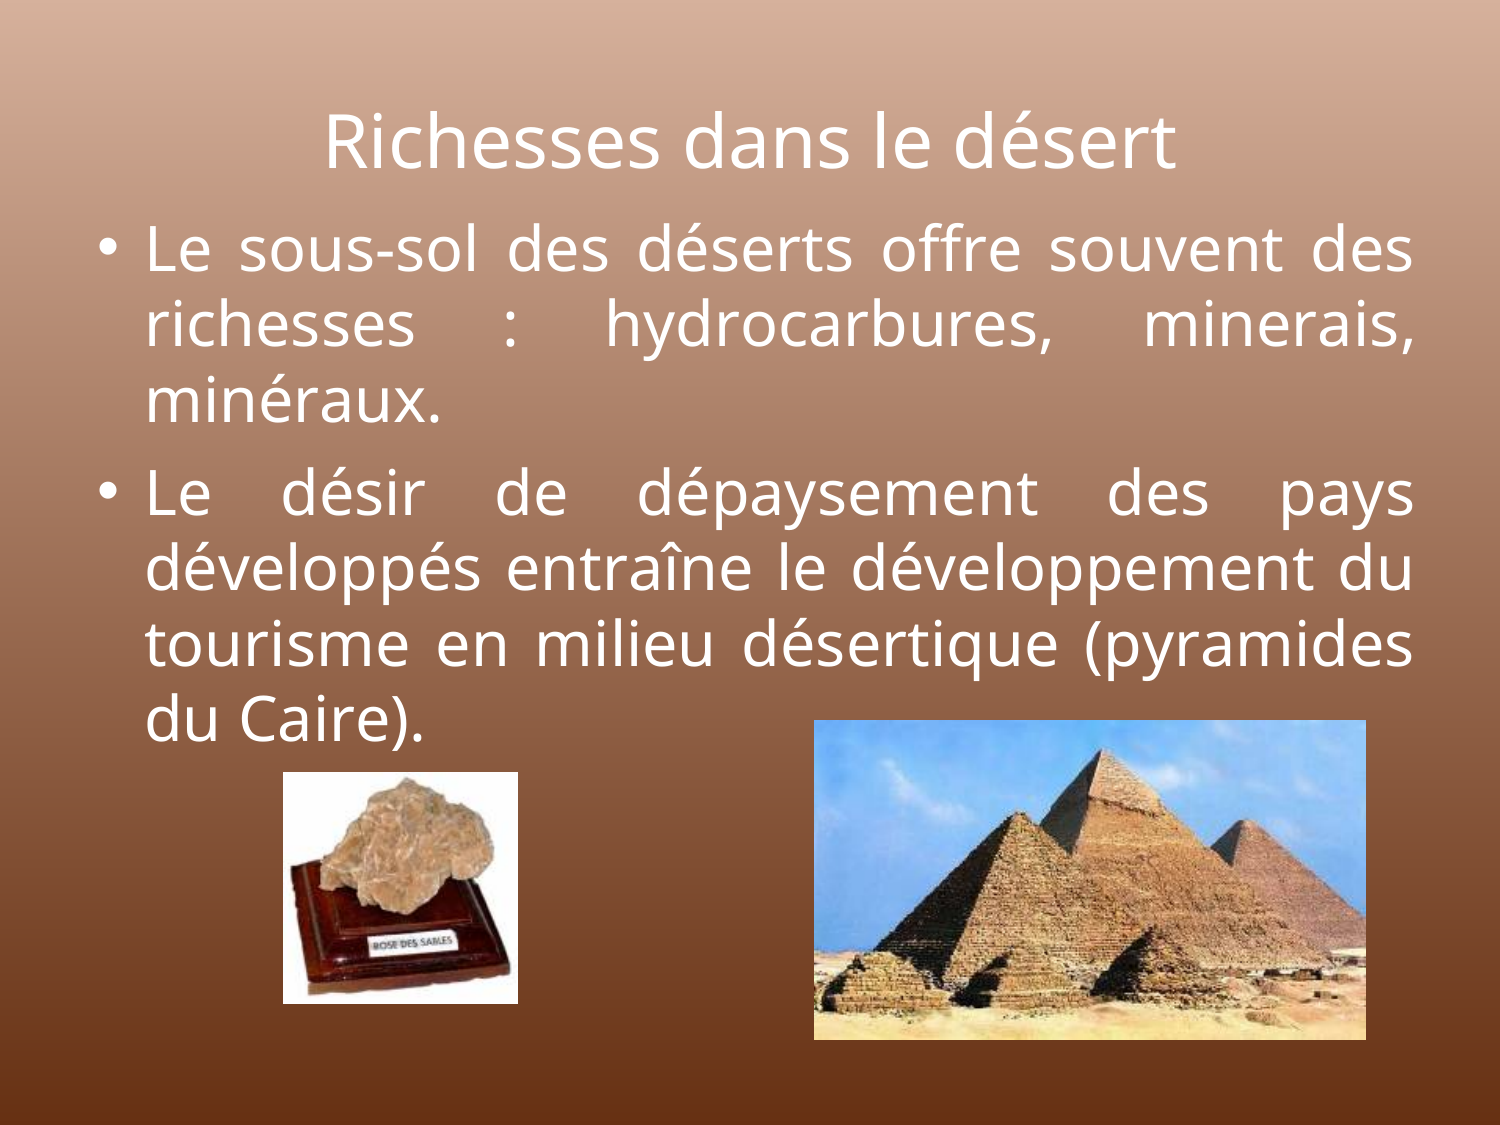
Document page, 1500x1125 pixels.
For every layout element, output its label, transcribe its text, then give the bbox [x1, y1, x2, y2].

picture [283, 772, 518, 1004]
list Le sous-sol des déserts offre souvent des richesses : hydrocarbures, minerais, minéraux. Le désir de dépaysement des pays développés entraîne le développement du tourisme en milieu désertique (pyramides du Caire). [82, 200, 1433, 764]
title Richesses dans le désert [75, 45, 1426, 233]
picture [814, 720, 1366, 1040]
